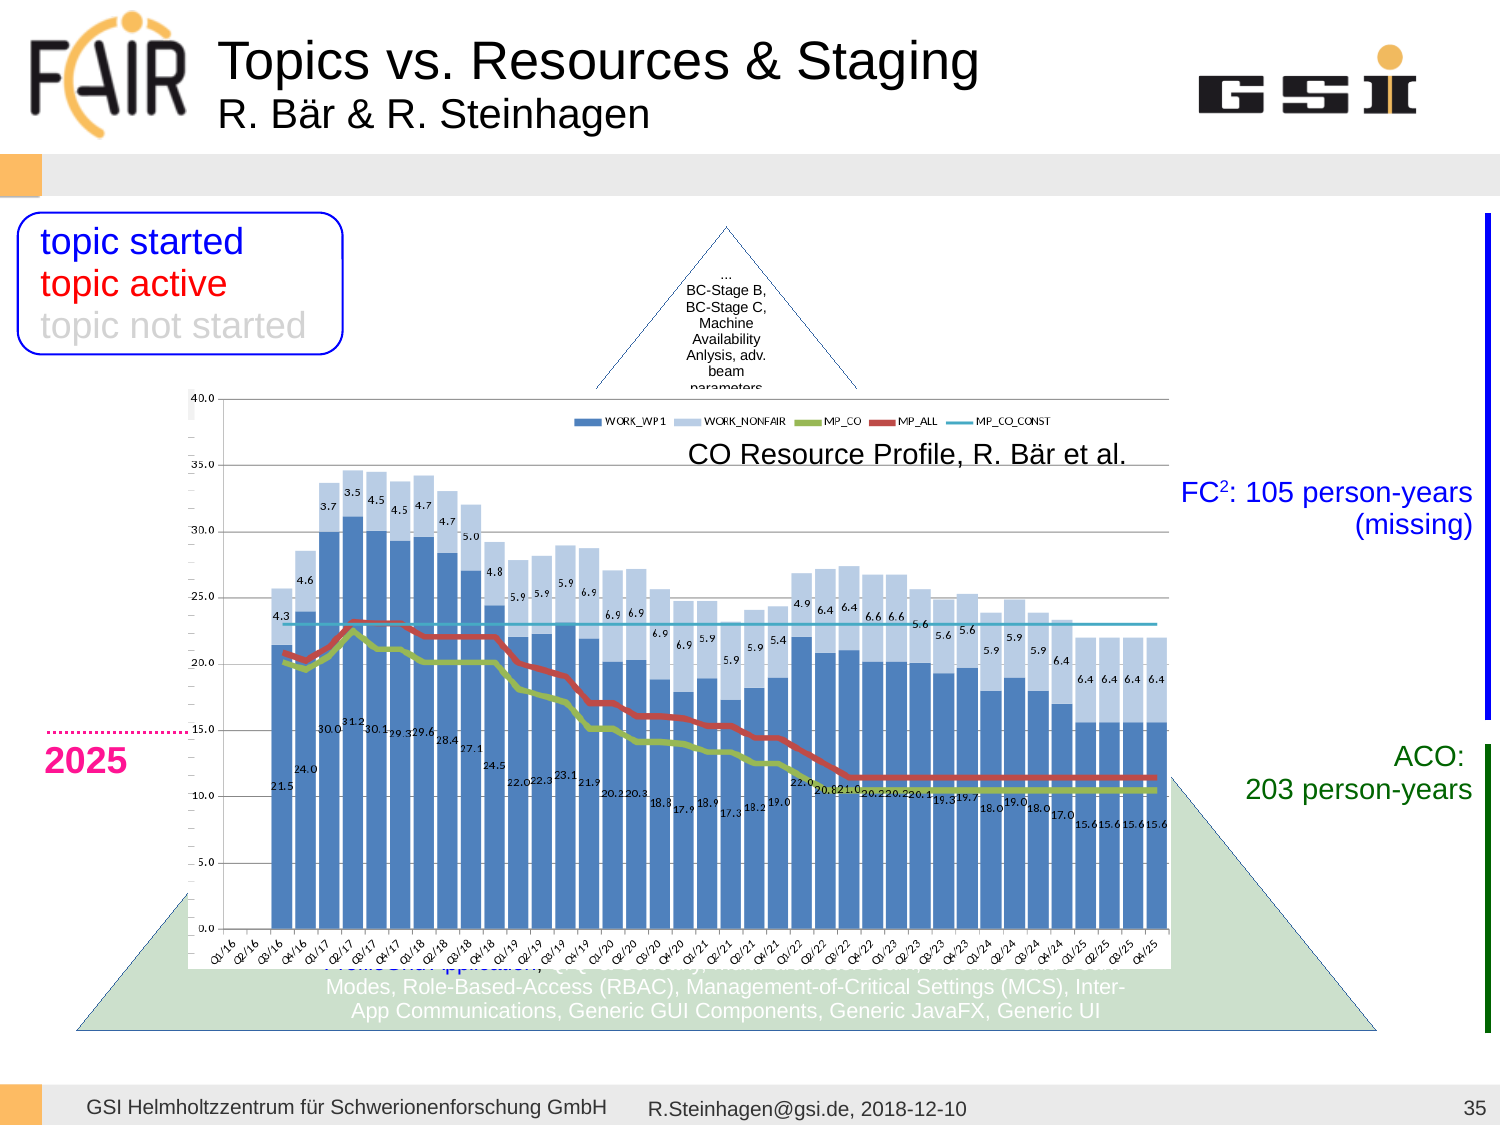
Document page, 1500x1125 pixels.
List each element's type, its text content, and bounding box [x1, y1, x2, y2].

text_box topic started topic active topic not started [17, 212, 343, 355]
text_box FC2: 105 person-years (missing) [1171, 468, 1485, 567]
title Topics vs. Resources & Staging R. Bär & R. Steinhagen [217, 18, 1205, 149]
text_box CO Resource Profile, R. Bär et al. [673, 431, 1158, 479]
text_box ... BC-Stage B, BC-Stage C, Machine Availability Anlysis, adv. beam parameters optimisation, FAIR performance model, optimisation, Fast Orbit‑FB (SIS-100, BI) add. Beam‑Based Applications, Machine Specifics Applications, Beam Commissioning Procedure Preperation (31) [595, 226, 858, 389]
picture [30, 9, 187, 141]
picture [188, 389, 1171, 969]
text_box 2025 [29, 732, 143, 790]
text_box ACO: 203 person-years [1181, 732, 1489, 816]
picture [1205, 42, 1419, 117]
text_box CO Management (13.4), Retrofitting Project (SIS/ESR/HEBT/FRS, 3.4), CO Design (18.2), FESA (25), Frameworks (35.2), Databases (13.5), Middleware (6.4), Services (12.4): Generic Service Infrastructure, Generic Messaging Service development, Alarm System, Archiving System, Beam-Transmission-Monitoring, Post Mortem, MASP (basic), MASP (full), Timing Director, Request-Processor, Configuration Service, Condition Messages, Gateway UNICOS-CS, OperDB Connector, PotiBoard, Web Development, Applications (CO, 46): MCS Saclay, Sequencer, DeviceControl, EquipState, EquipMonitor, Scan Application, ParamModi Application, Facility Overview, Scheduling, Pattern Creation, Timing Master Control, ProfileGrid Application, Q/Q' & Schottky, MultiParameterBeam, Machine- and Beam-Modes, Role-Based-Access (RBAC), Management-of-Critical Settings (MCS), Inter-App Communications, Generic GUI Components, Generic JavaFX, Generic UI Design Activities, Web Facility Overview ("Page-1"), Web Developments, Fixed Displays, MASP GUI, Beam Requestor GUI, Archiving GUI, Fast Beam Abort, Post Mortem Analysis, Monitoring GUI, IonSource GUI, BTM GUI [76, 776, 1377, 1031]
